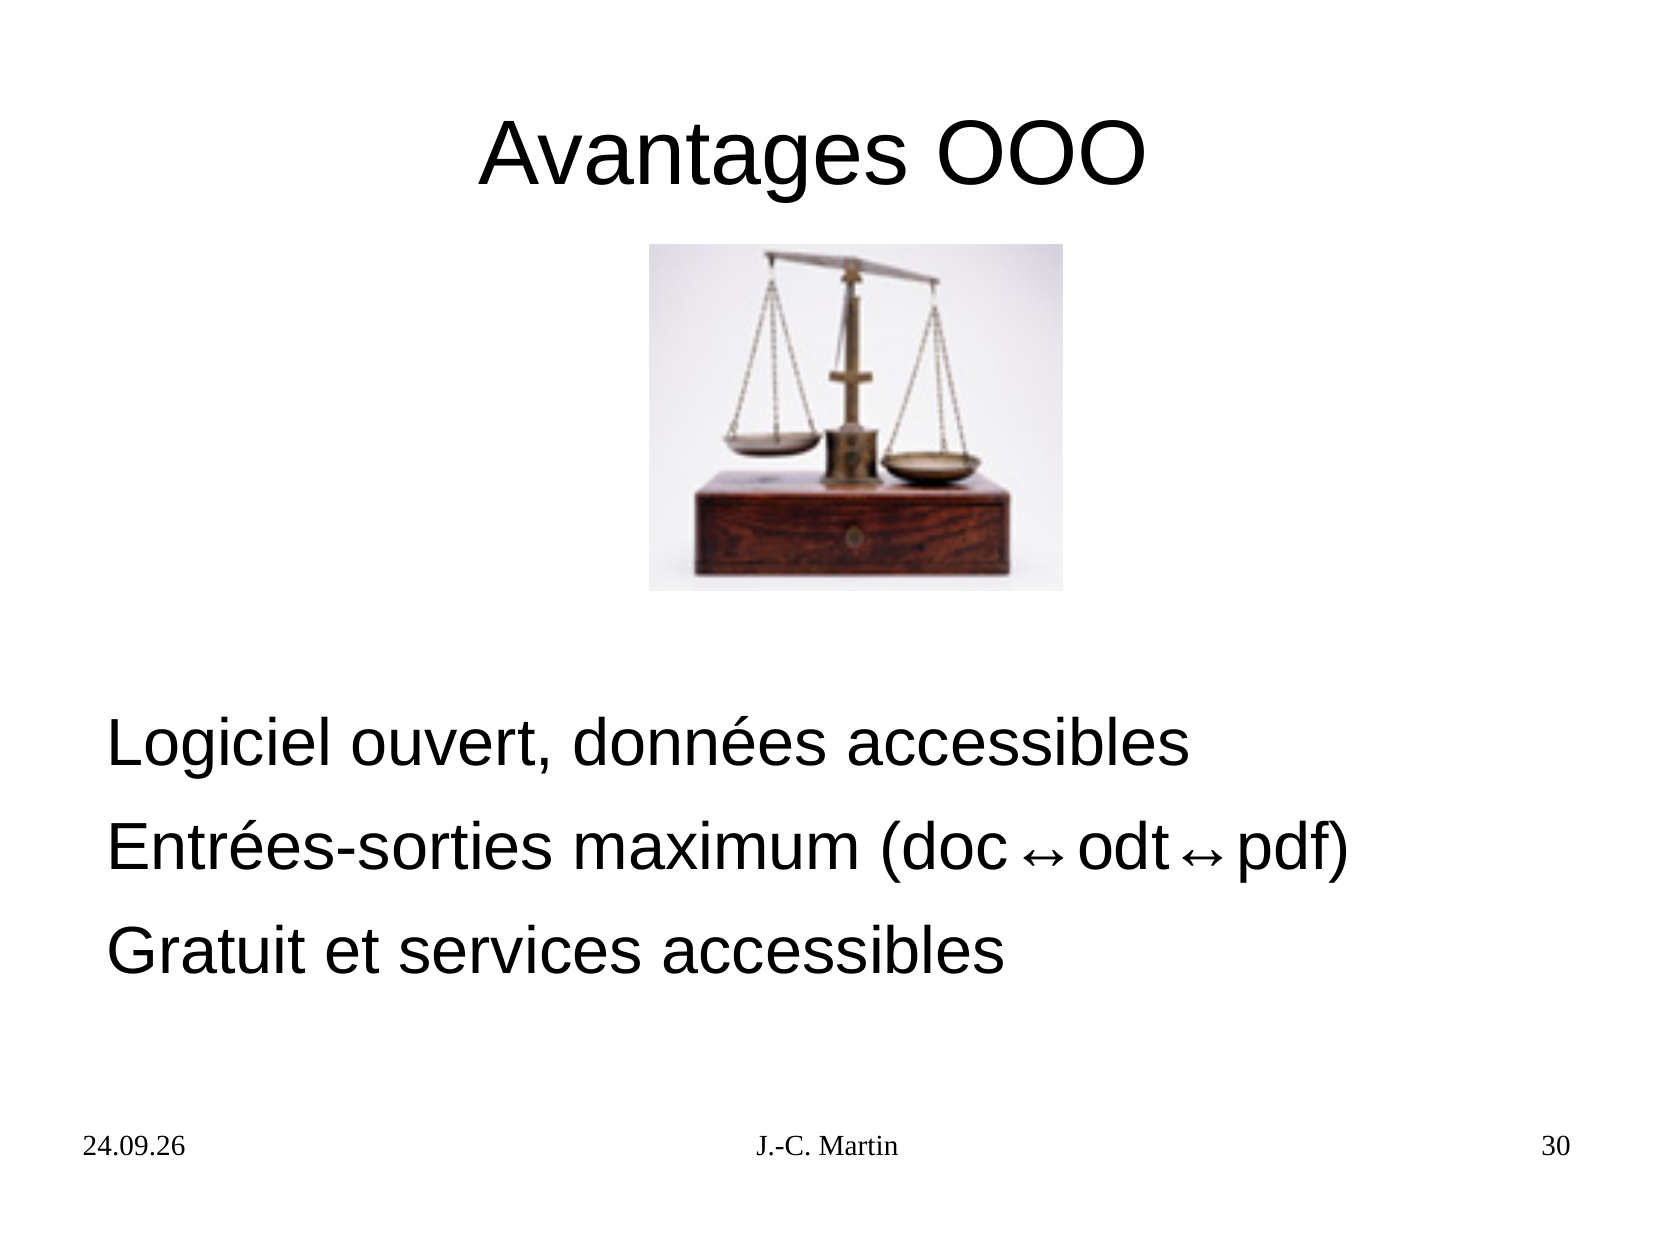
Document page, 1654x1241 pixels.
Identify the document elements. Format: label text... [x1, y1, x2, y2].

title Avantages OOO [82, 49, 1571, 257]
picture [649, 244, 1063, 591]
list Logiciel ouvert, données accessibles Entrées-sorties maximum (doc↔odt↔pdf) Gratuit et services accessibles [88, 704, 1577, 989]
